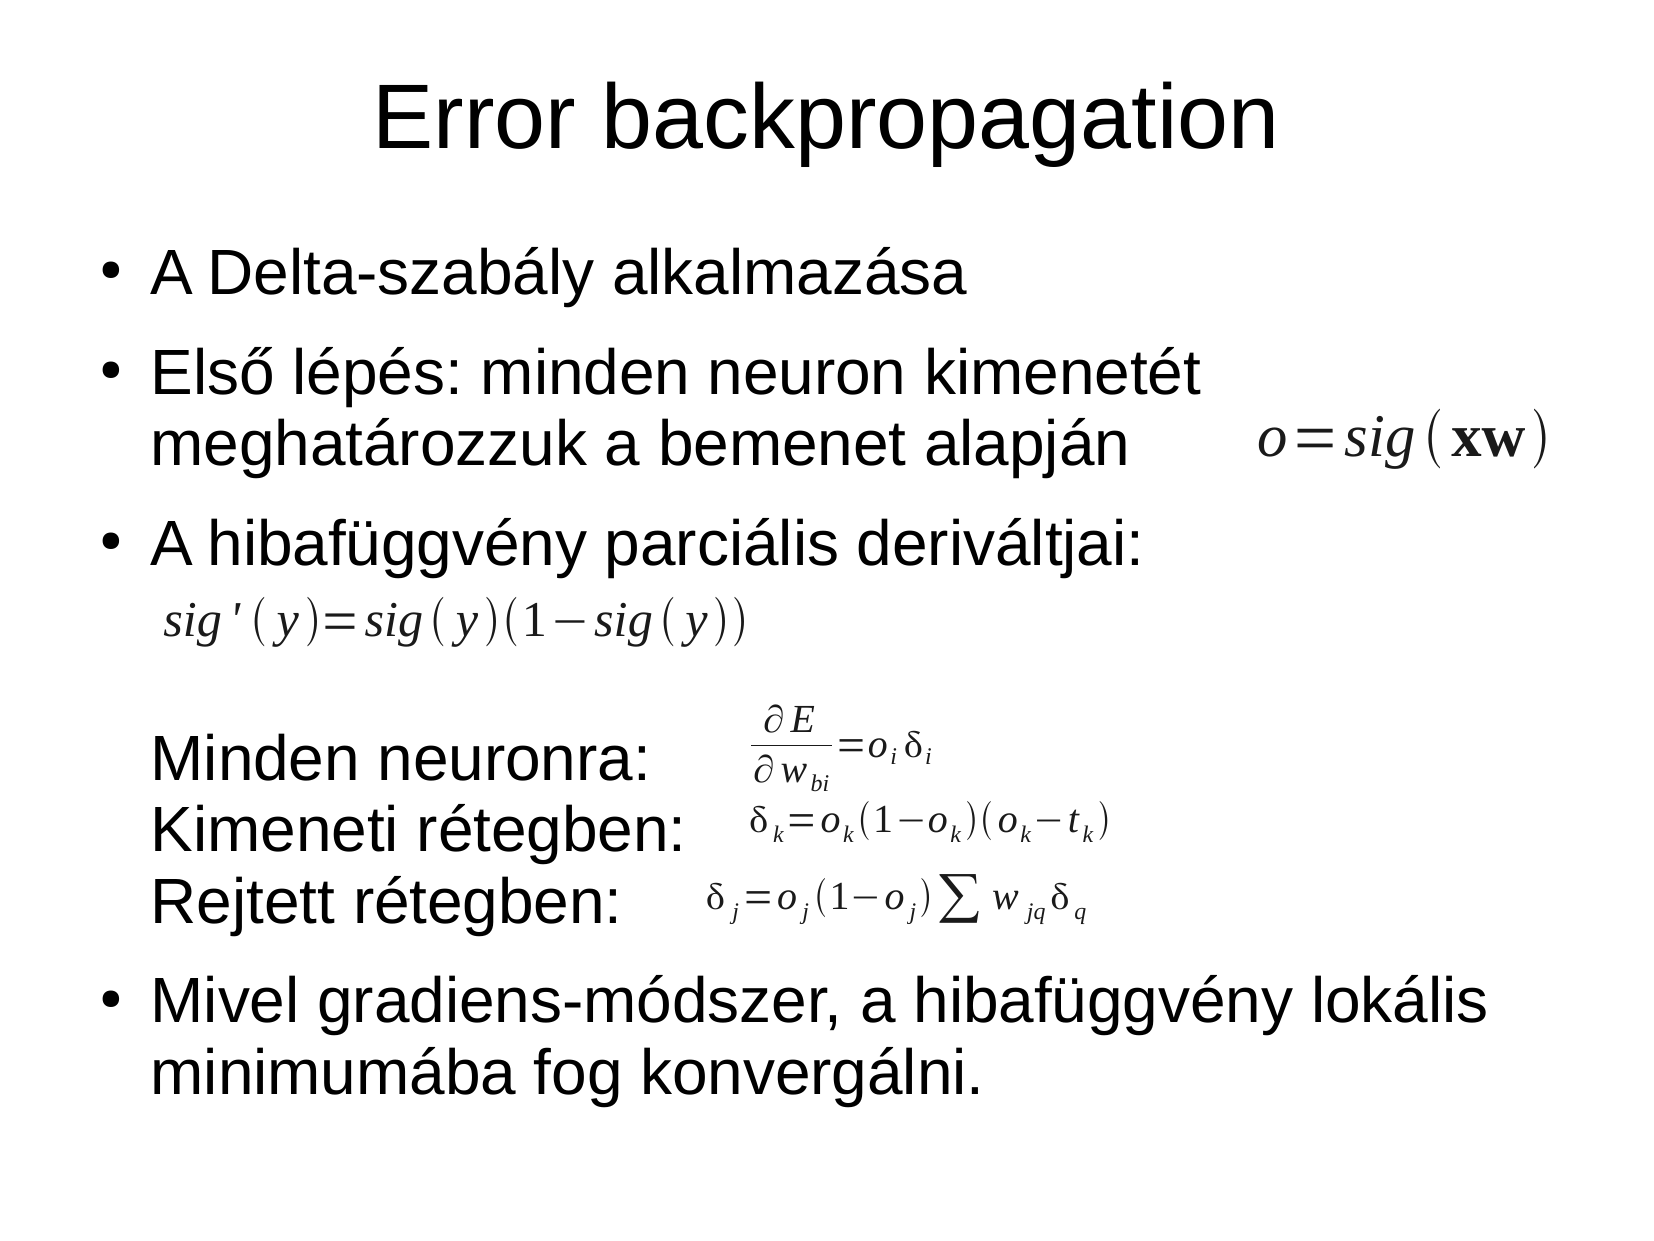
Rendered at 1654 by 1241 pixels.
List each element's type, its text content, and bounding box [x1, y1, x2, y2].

chart [147, 592, 759, 650]
chart [1242, 403, 1565, 473]
list A Delta-szabály alkalmazása Első lépés: minden neuron kimenetét meghatározzuk a bemenet alapján A hibafüggvény parciális deriváltjai: Minden neuronra: Kimeneti rétegben: Rejtett rétegben: Mivel gradiens-módszer, a hibafüggvény lokális minimumába fog konvergálni. [82, 236, 1571, 1109]
chart [738, 697, 1120, 848]
chart [694, 869, 1095, 926]
title Error backpropagation [82, 56, 1571, 178]
